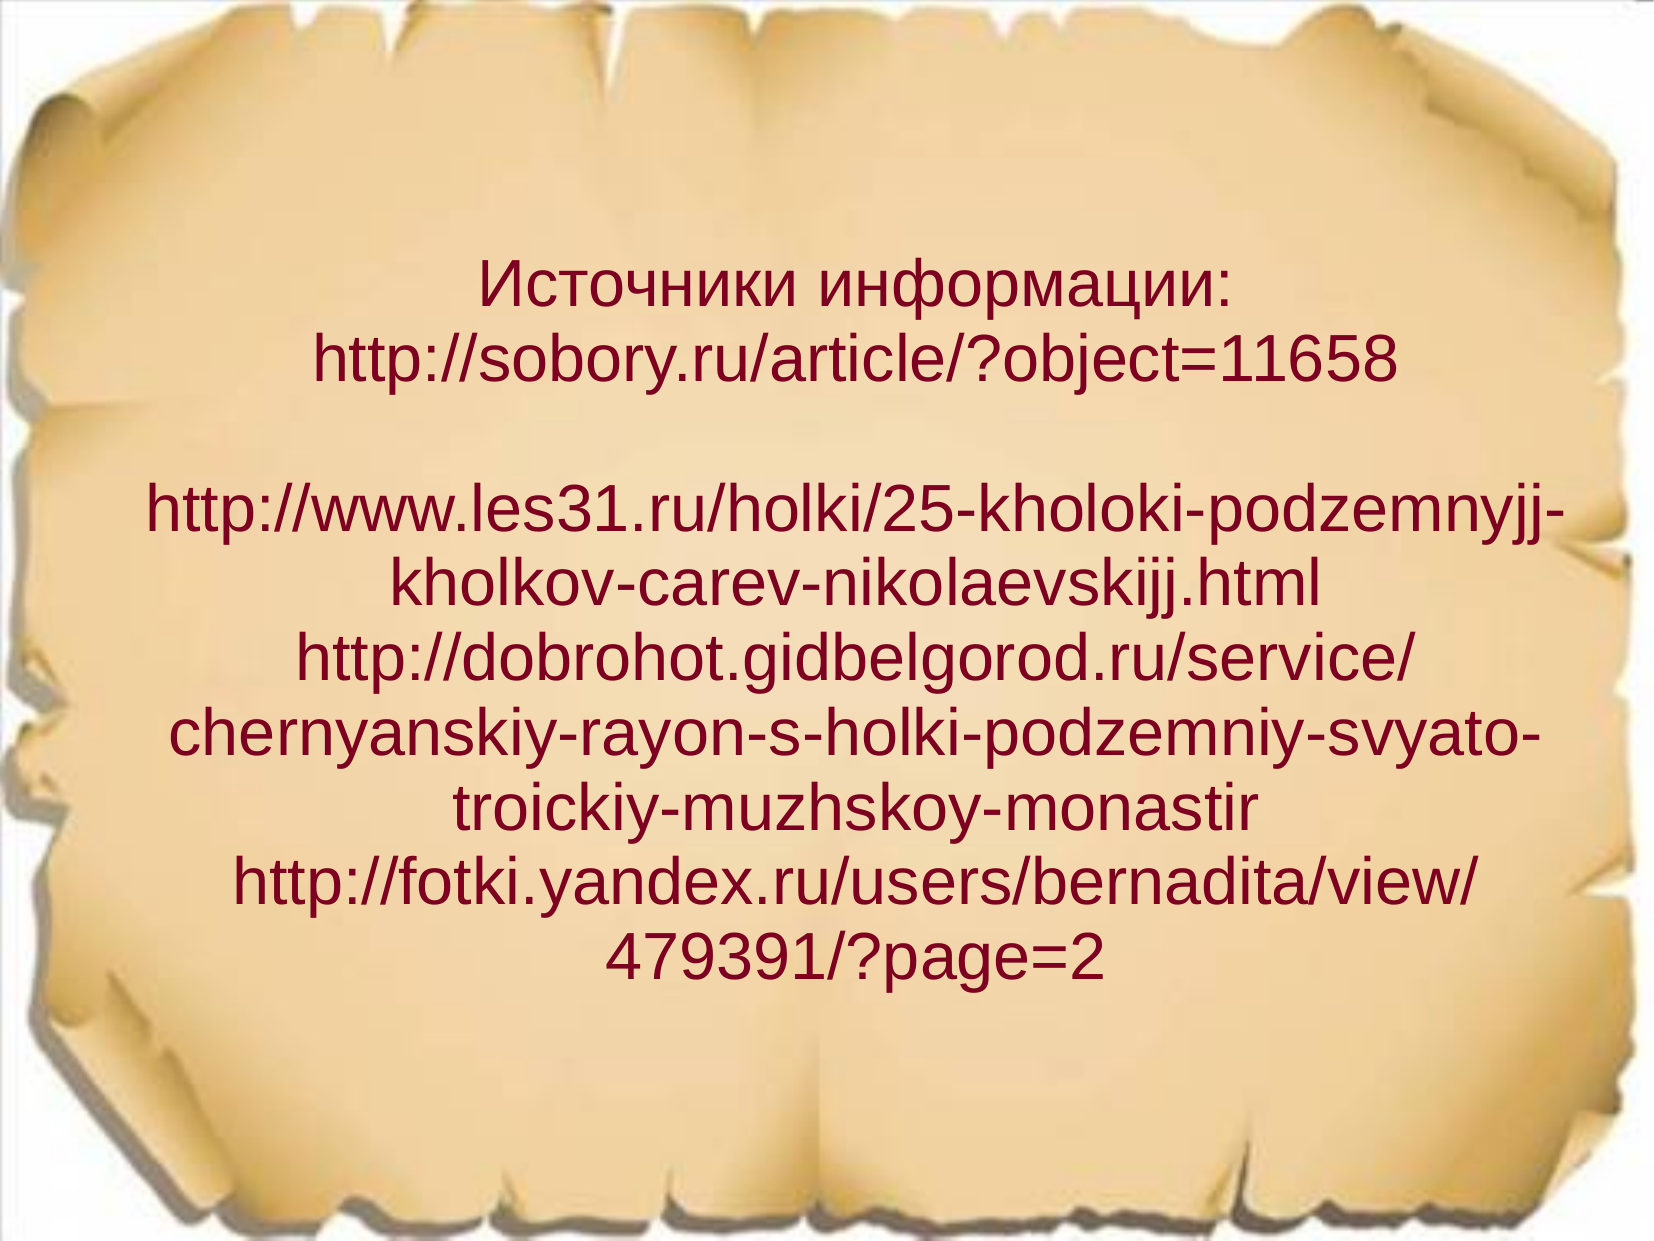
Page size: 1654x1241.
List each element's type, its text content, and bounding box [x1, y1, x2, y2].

picture [0, 0, 1654, 1241]
subtitle Источники информации: http://sobory.ru/article/?object=11658 http://www.les31.ru/holki/25-kholoki-podzemnyjj-kholkov-carev-nikolaevskijj.html http://dobrohot.gidbelgorod.ru/service/chernyanskiy-rayon-s-holki-podzemniy-svyato-troickiy-muzhskoy-monastir http://fotki.yandex.ru/users/bernadita/view/479391/?page=2 [118, 147, 1595, 1093]
